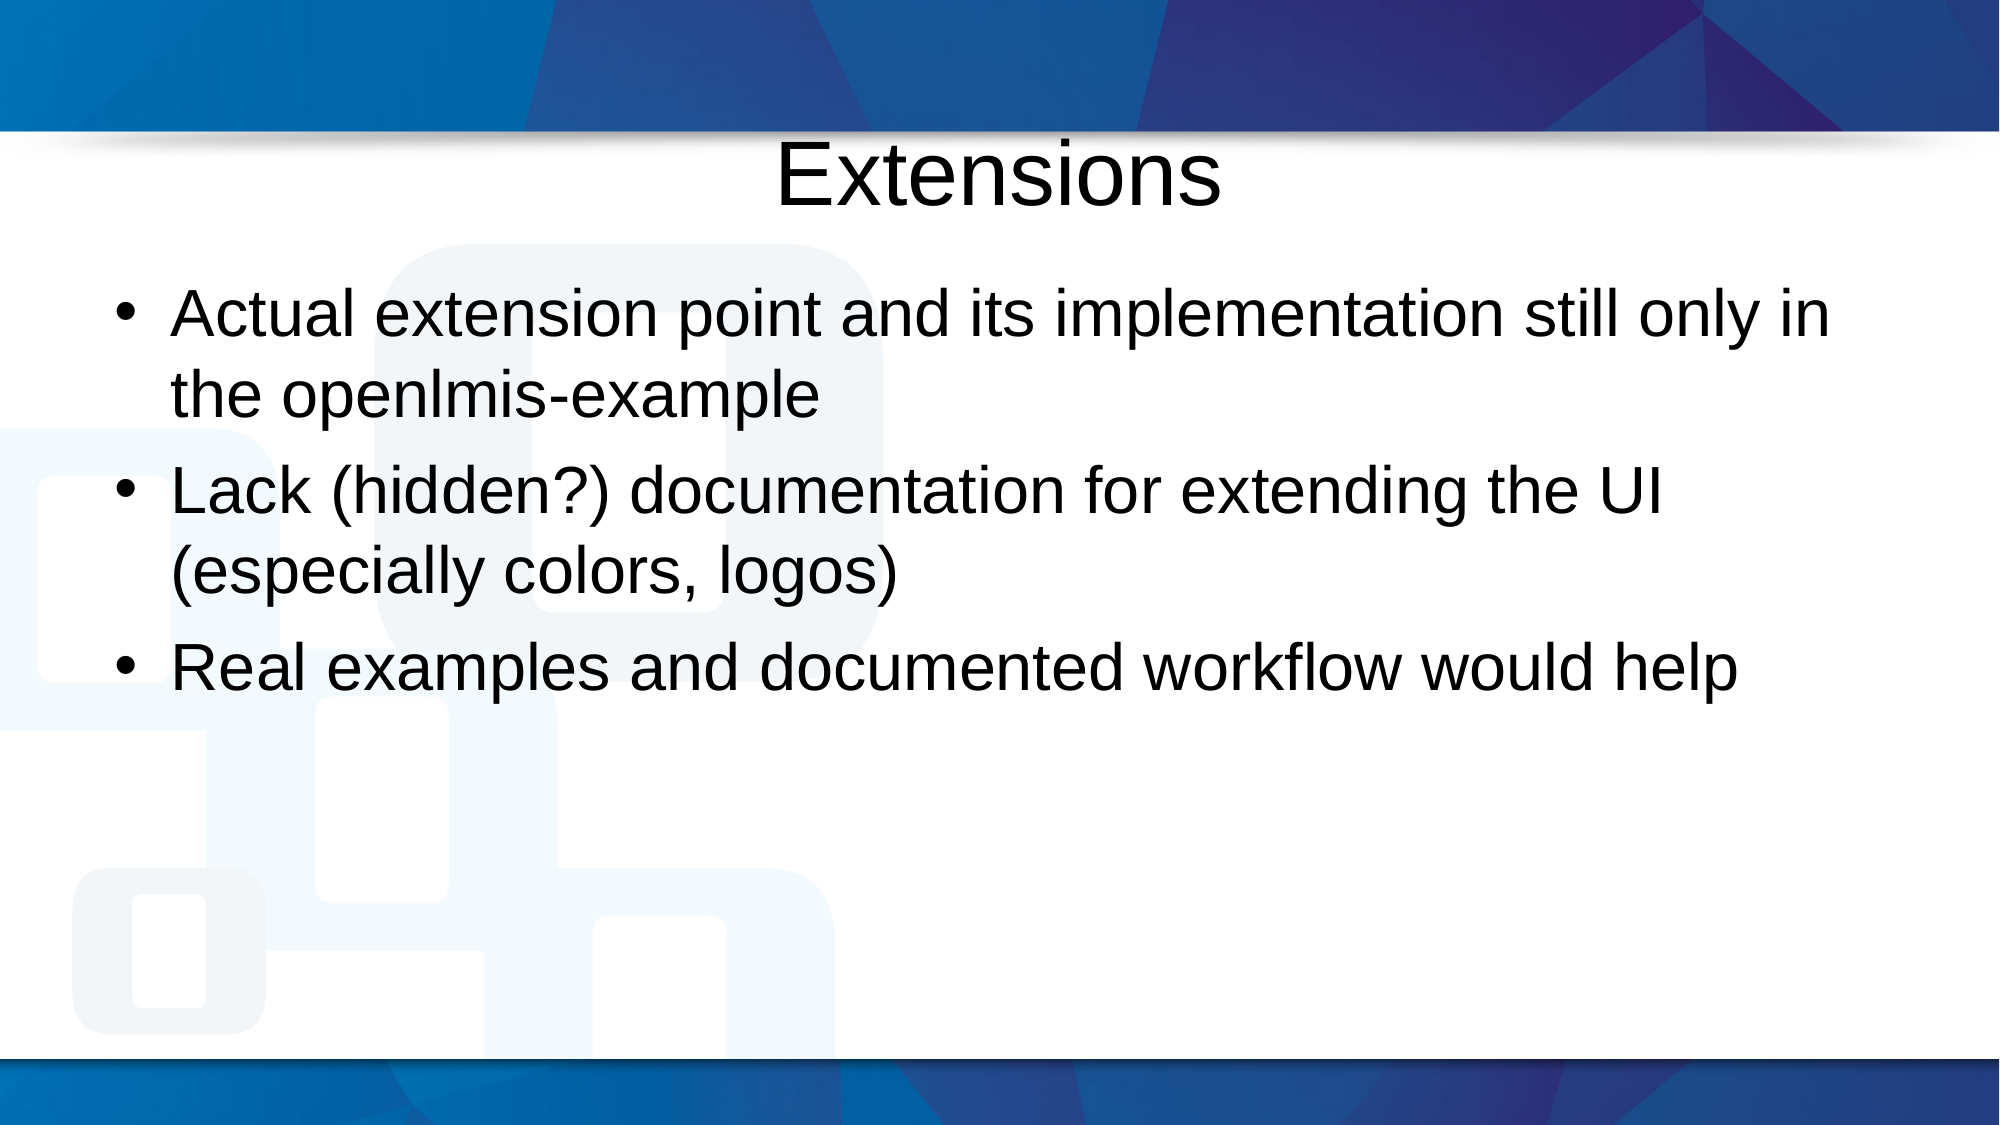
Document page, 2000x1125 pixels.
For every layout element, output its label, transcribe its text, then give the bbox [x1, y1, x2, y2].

title Extensions [99, 75, 1900, 262]
list Actual extension point and its implementation still only in the openlmis-example Lack (hidden?) documentation for extending the UI (especially colors, logos) Real examples and documented workflow would help [99, 262, 1900, 1005]
picture [0, 0, 2000, 1125]
